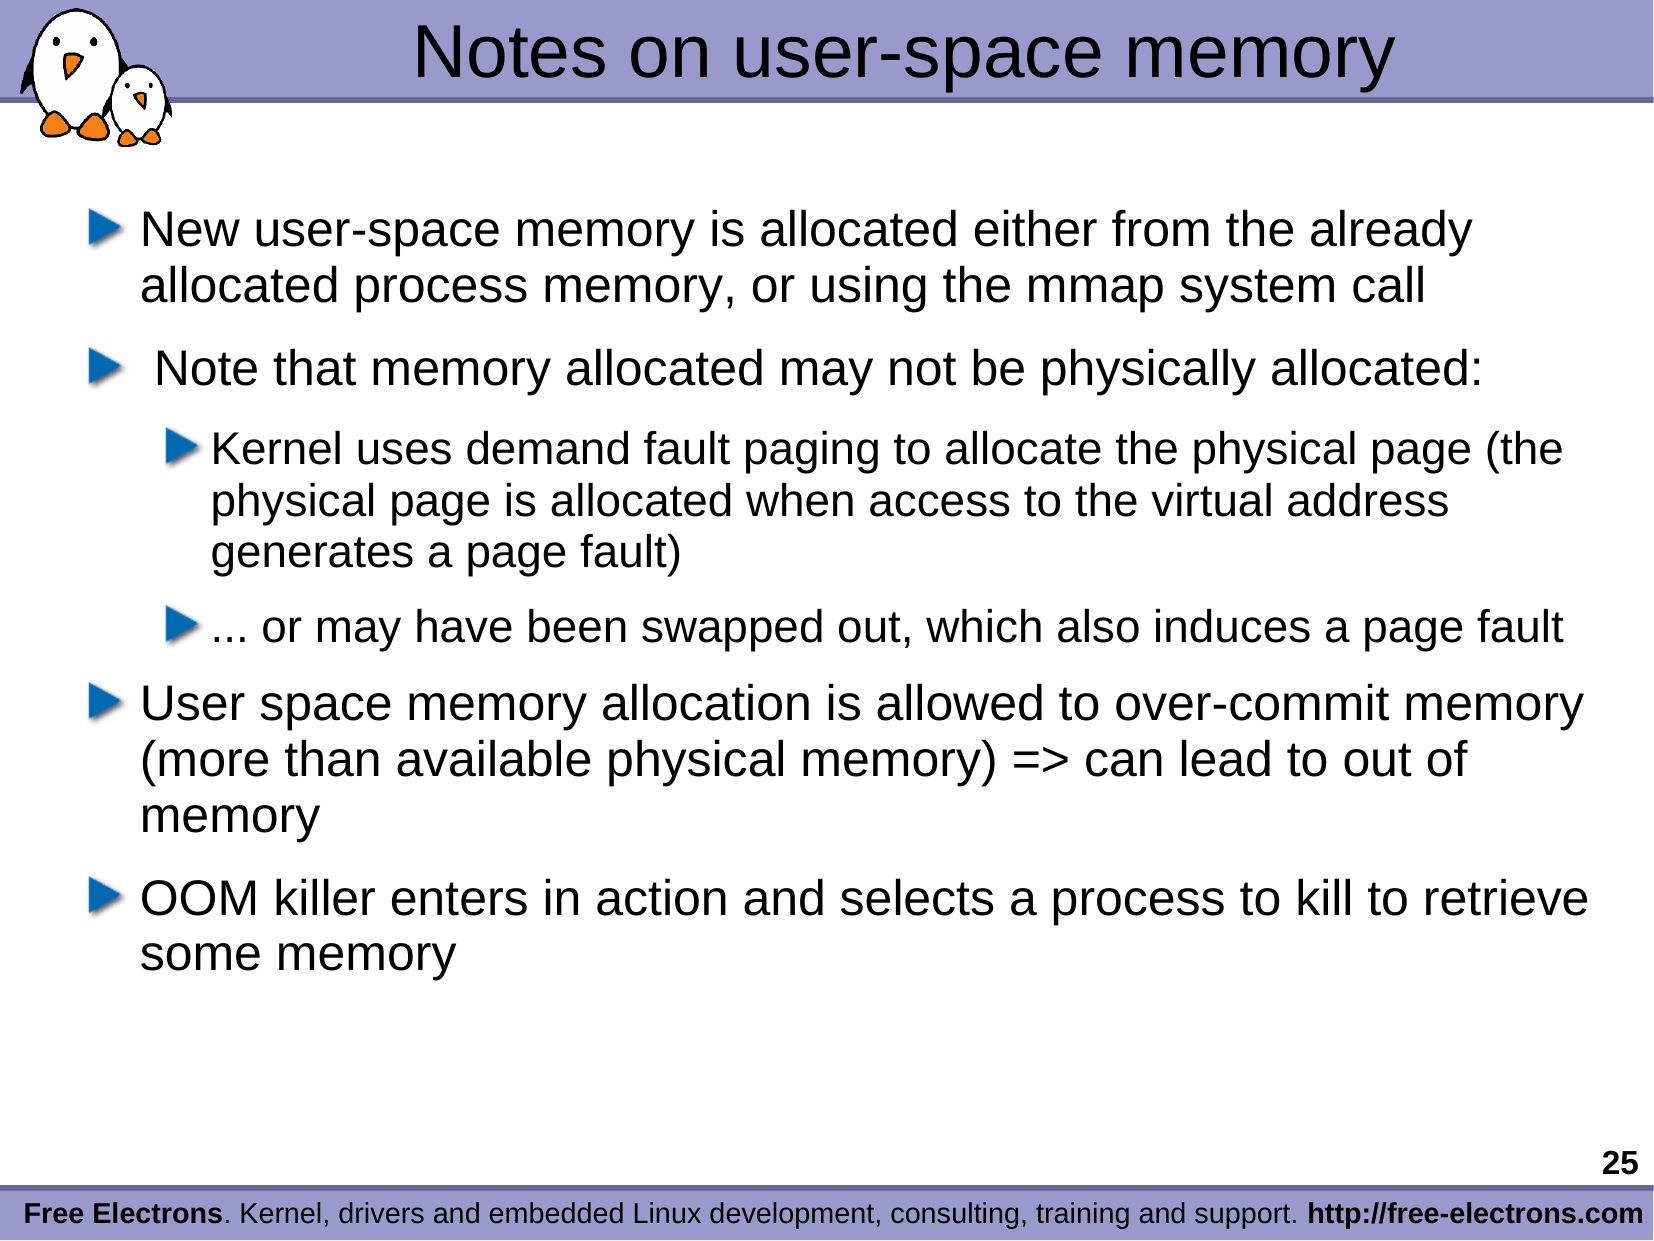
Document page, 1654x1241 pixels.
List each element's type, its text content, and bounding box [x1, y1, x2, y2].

title Notes on user-space memory [178, 4, 1631, 98]
picture [20, 8, 172, 147]
list New user-space memory is allocated either from the already allocated process memory, or using the mmap system call Note that memory allocated may not be physically allocated: Kernel uses demand fault paging to allocate the physical page (the physical page is allocated when access to the virtual address generates a page fault) ... or may have been swapped out, which also induces a page fault User space memory allocation is allowed to over-commit memory (more than available physical memory) => can lead to out of memory OOM killer enters in action and selects a process to kill to retrieve some memory [68, 201, 1592, 1118]
